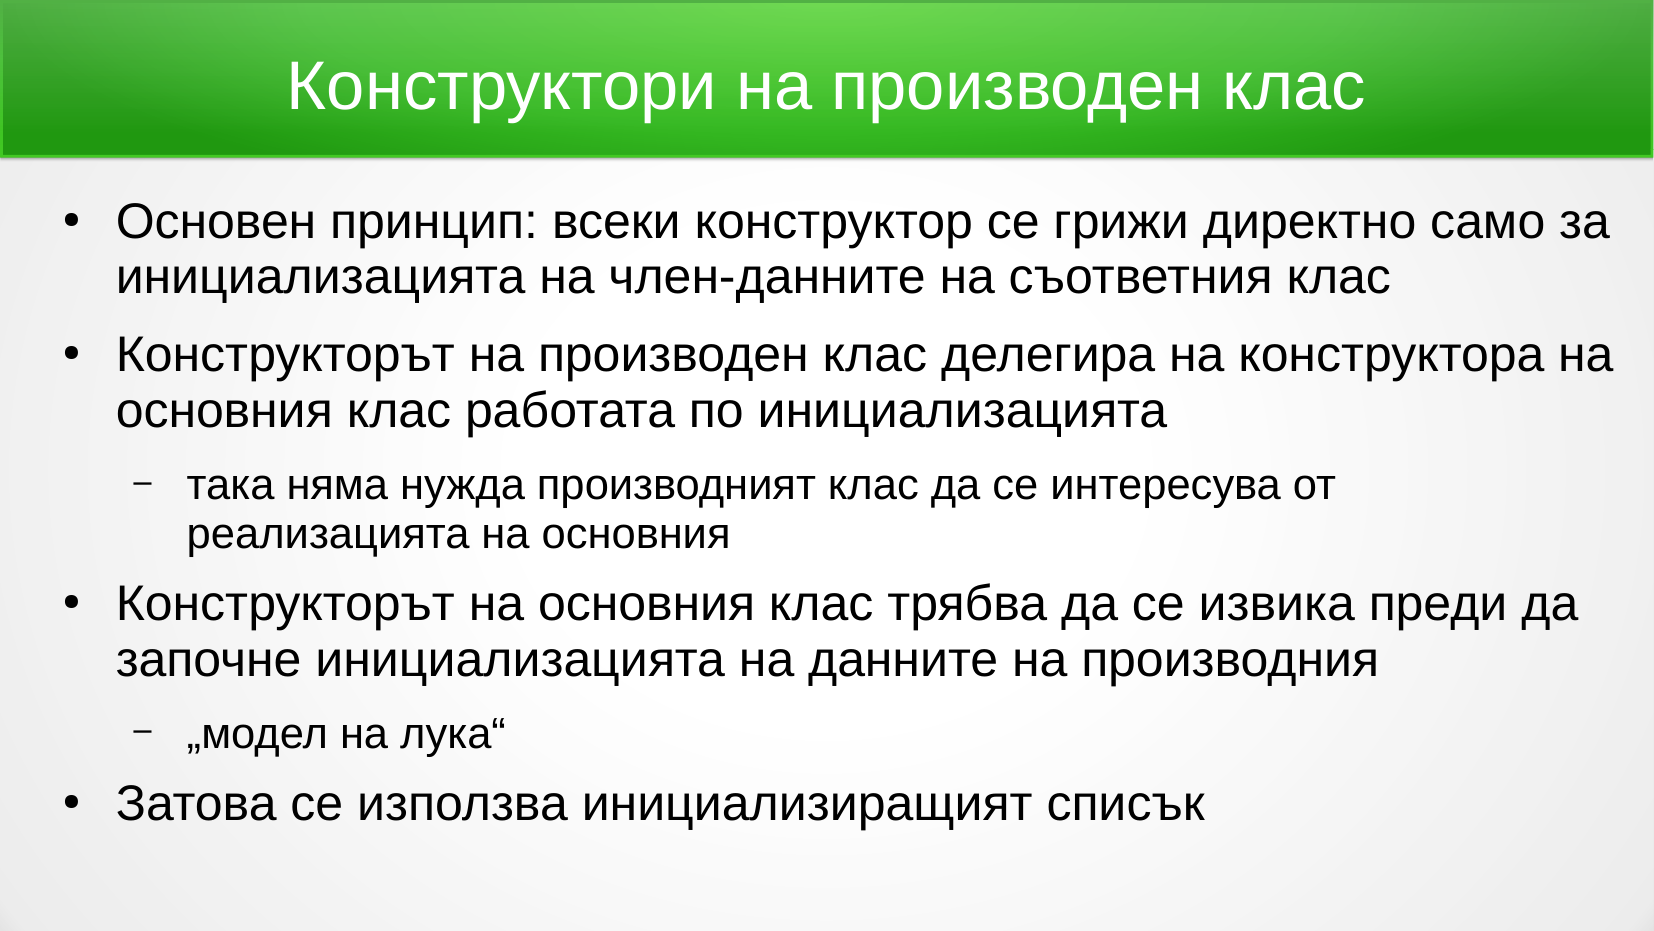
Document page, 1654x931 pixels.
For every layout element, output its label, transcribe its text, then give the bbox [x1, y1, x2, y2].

title Конструктори на производен клас [82, 37, 1571, 135]
list Основен принцип: всеки конструктор се грижи директно само за инициализацията на член-данните на съответния клас Конструкторът на производен клас делегира на конструктора на основния клас работата по инициализацията така няма нужда производният клас да се интересува от реализацията на основния Конструкторът на основния клас трябва да се извика преди да започне инициализацията на данните на производния „модел на лука“ Затова се използва инициализиращият списък [44, 192, 1619, 898]
